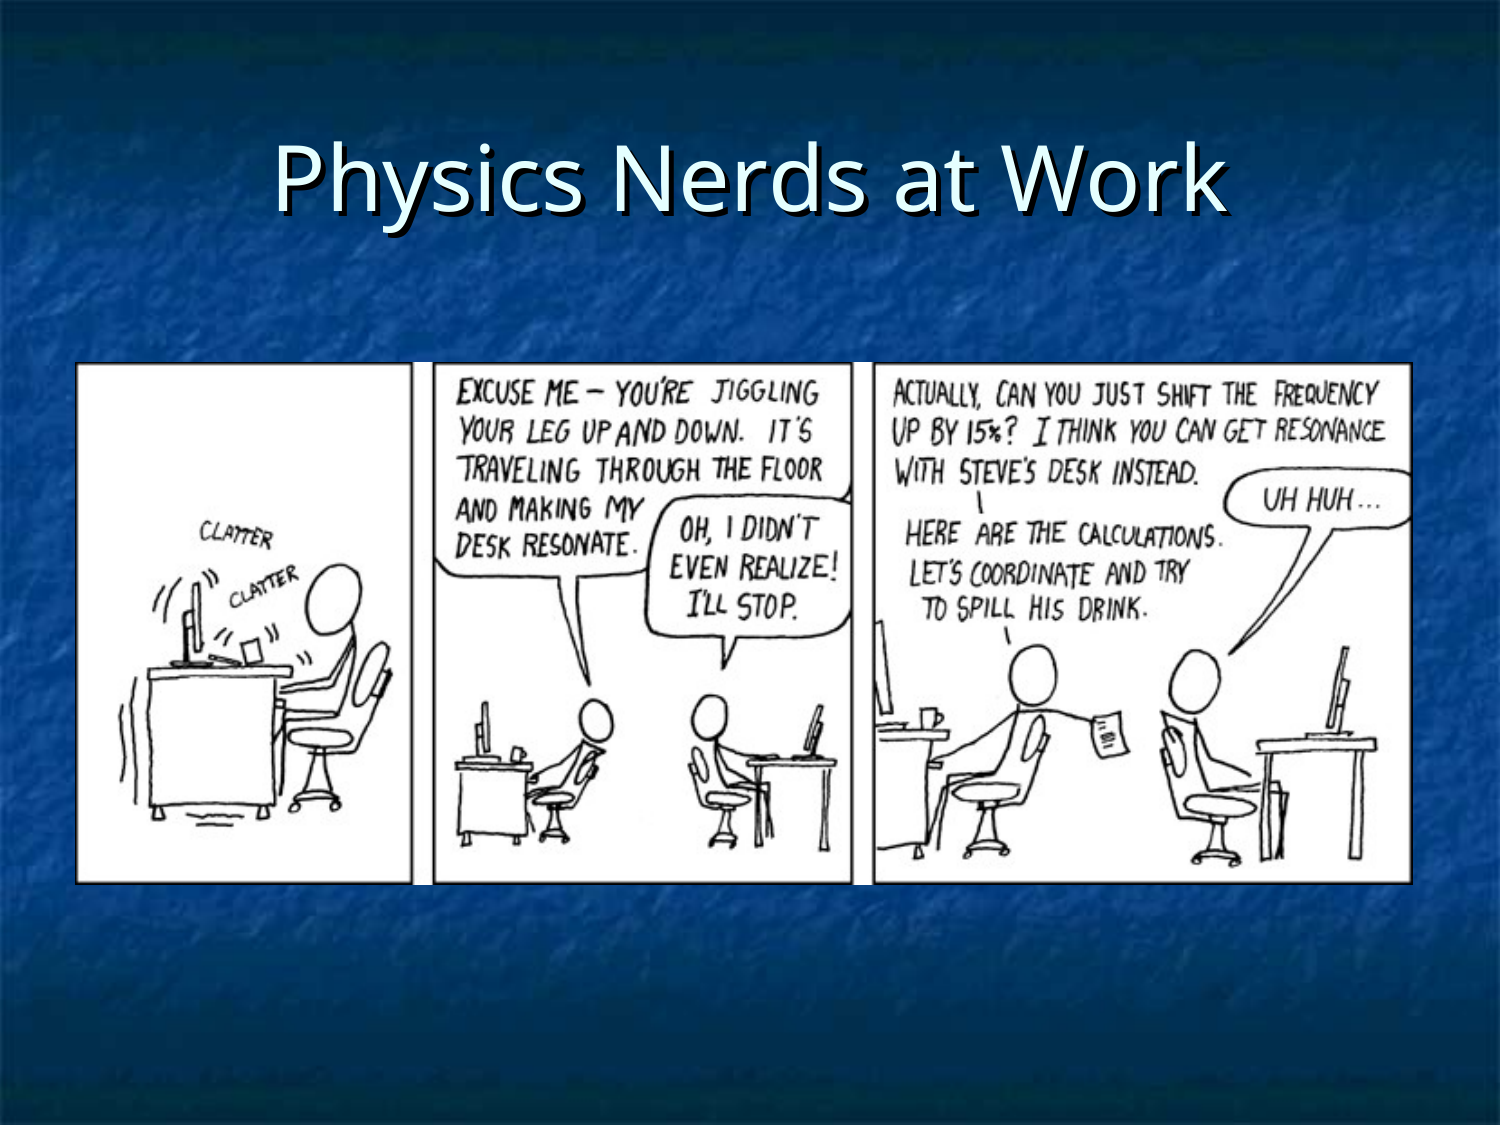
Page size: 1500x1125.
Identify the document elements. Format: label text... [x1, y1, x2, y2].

picture [0, 0, 1500, 1125]
text_box Physics Nerds at Work [75, 62, 1426, 288]
